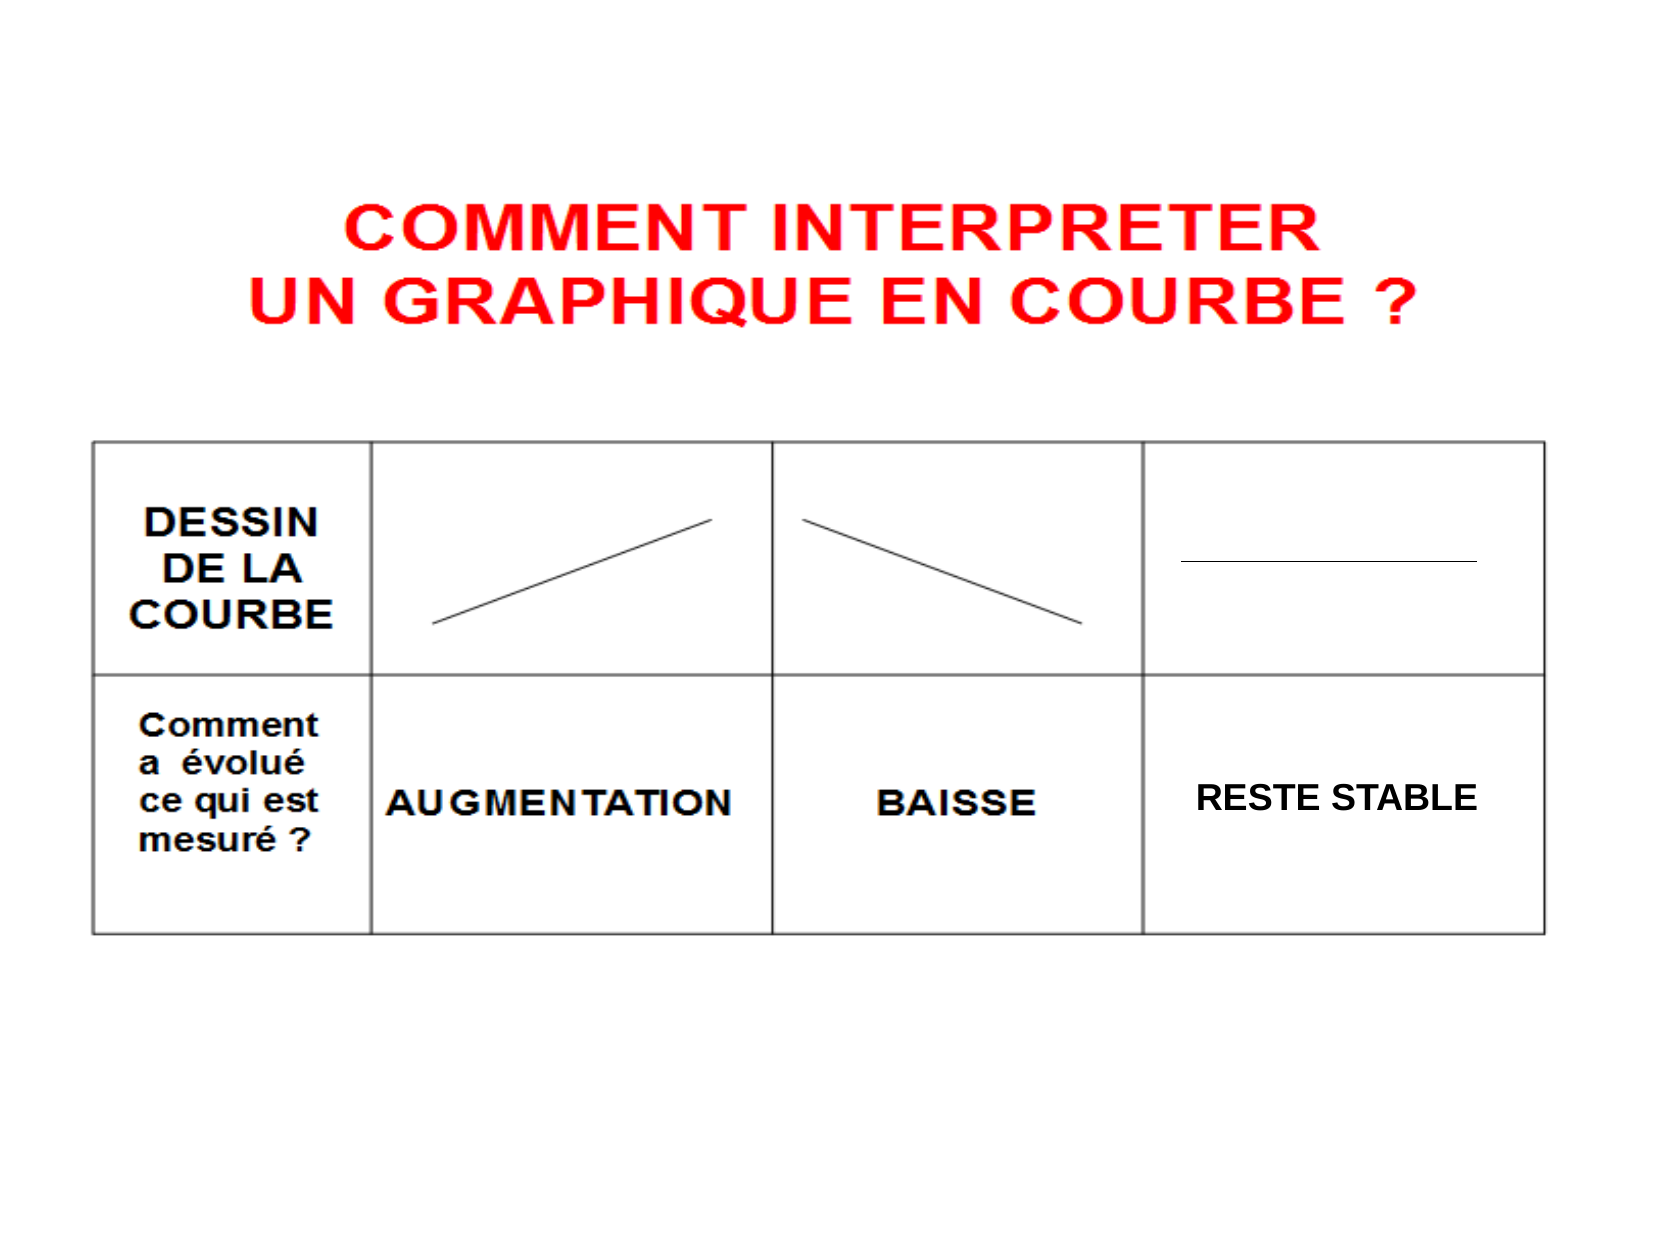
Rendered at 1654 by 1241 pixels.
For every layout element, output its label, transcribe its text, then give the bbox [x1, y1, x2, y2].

text_box RESTE STABLE [1181, 768, 1506, 827]
picture [59, 177, 1595, 963]
